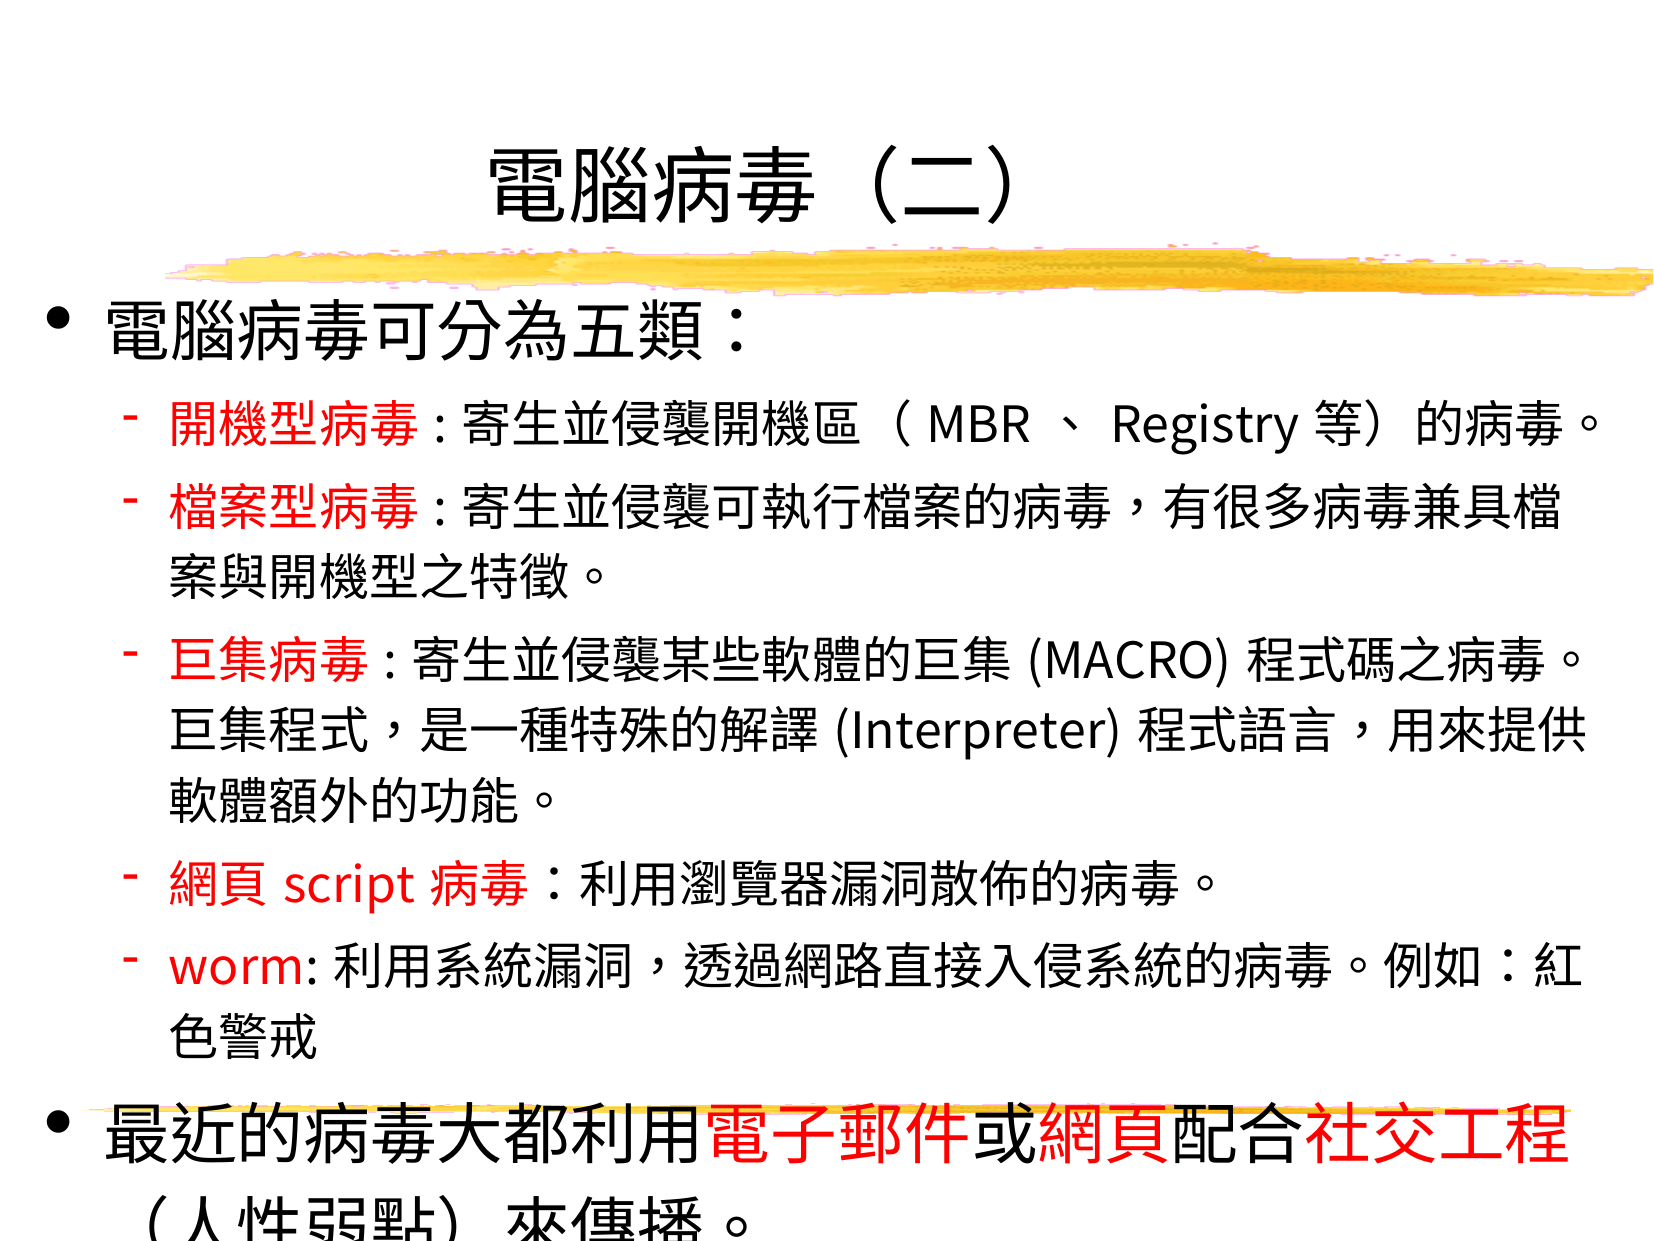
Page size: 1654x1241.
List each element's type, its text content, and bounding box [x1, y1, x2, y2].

list 電腦病毒可分為五類： 開機型病毒:寄生並侵襲開機區（MBR、Registry等）的病毒。 檔案型病毒:寄生並侵襲可執行檔案的病毒，有很多病毒兼具檔案與開機型之特徵。 巨集病毒:寄生並侵襲某些軟體的巨集(MACRO)程式碼之病毒。巨集程式，是一種特殊的解譯(Interpreter)程式語言，用來提供軟體額外的功能。 網頁script病毒：利用瀏覽器漏洞散佈的病毒。 worm:利用系統漏洞，透過網路直接入侵系統的病毒。例如：紅色警戒 最近的病毒大都利用電子郵件或網頁配合社交工程（人性弱點）來傳播。 [32, 272, 1615, 1141]
picture [165, 237, 1654, 308]
title 電腦病毒（二） [73, 41, 1479, 249]
